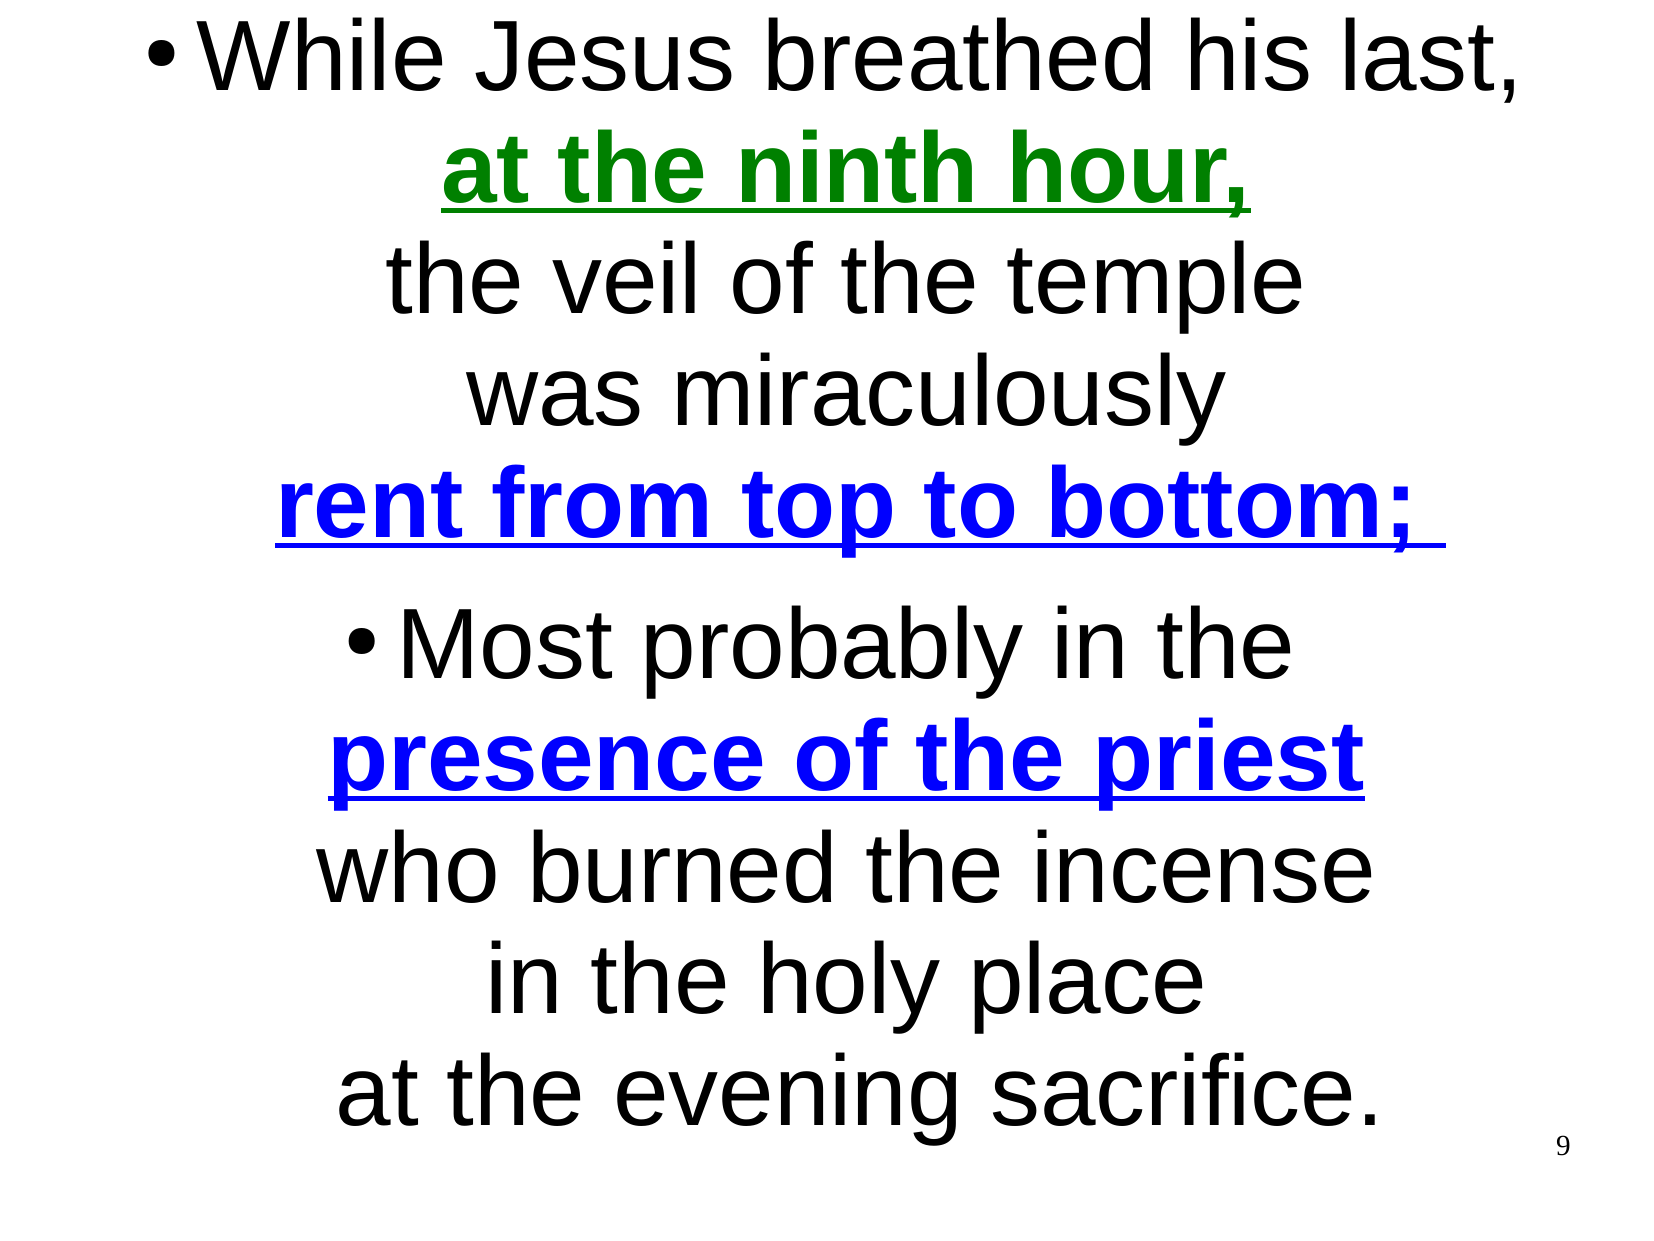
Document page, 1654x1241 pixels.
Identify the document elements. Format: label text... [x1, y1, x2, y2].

list While Jesus breathed his last, at the ninth hour, the veil of the temple was miraculously rent from top to bottom; Most probably in the presence of the priest who burned the incense in the holy place at the evening sacrifice. [0, 0, 1651, 1238]
